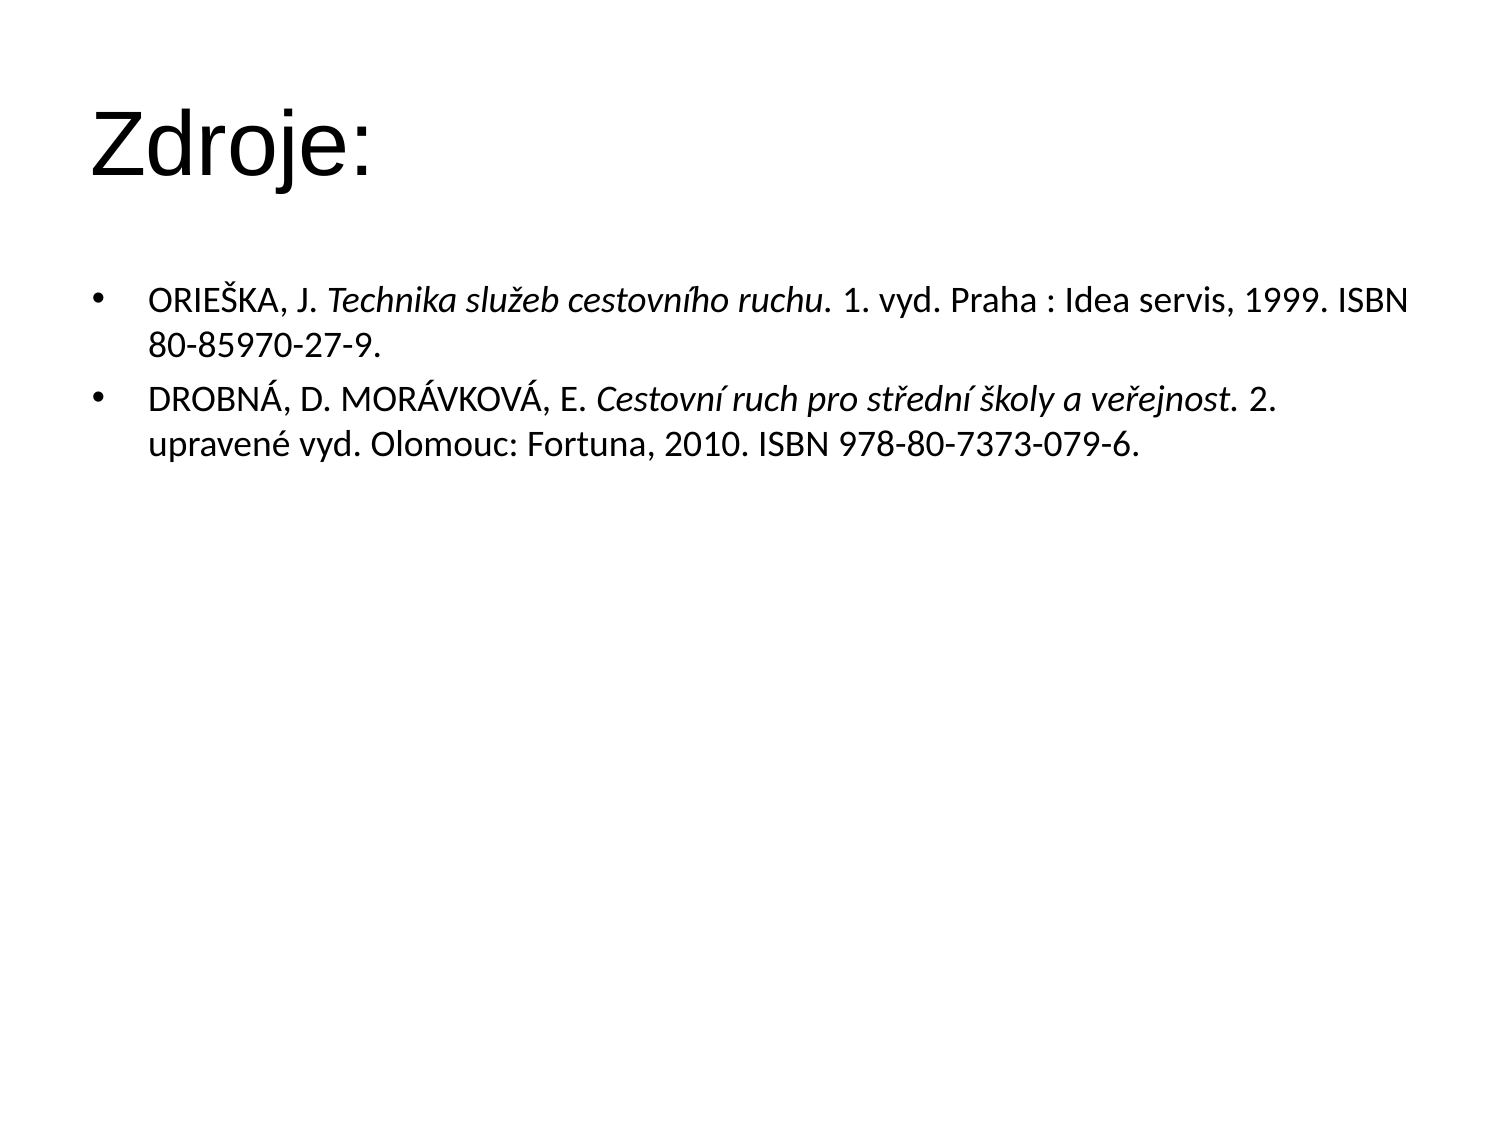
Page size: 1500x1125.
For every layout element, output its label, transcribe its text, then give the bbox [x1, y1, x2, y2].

title Zdroje: [75, 45, 1426, 233]
list ORIEŠKA, J. Technika služeb cestovního ruchu. 1. vyd. Praha : Idea servis, 1999. ISBN 80-85970-27-9. DROBNÁ, D. MORÁVKOVÁ, E. Cestovní ruch pro střední školy a veřejnost. 2. upravené vyd. Olomouc: Fortuna, 2010. ISBN 978-80-7373-079-6. [76, 267, 1427, 1010]
